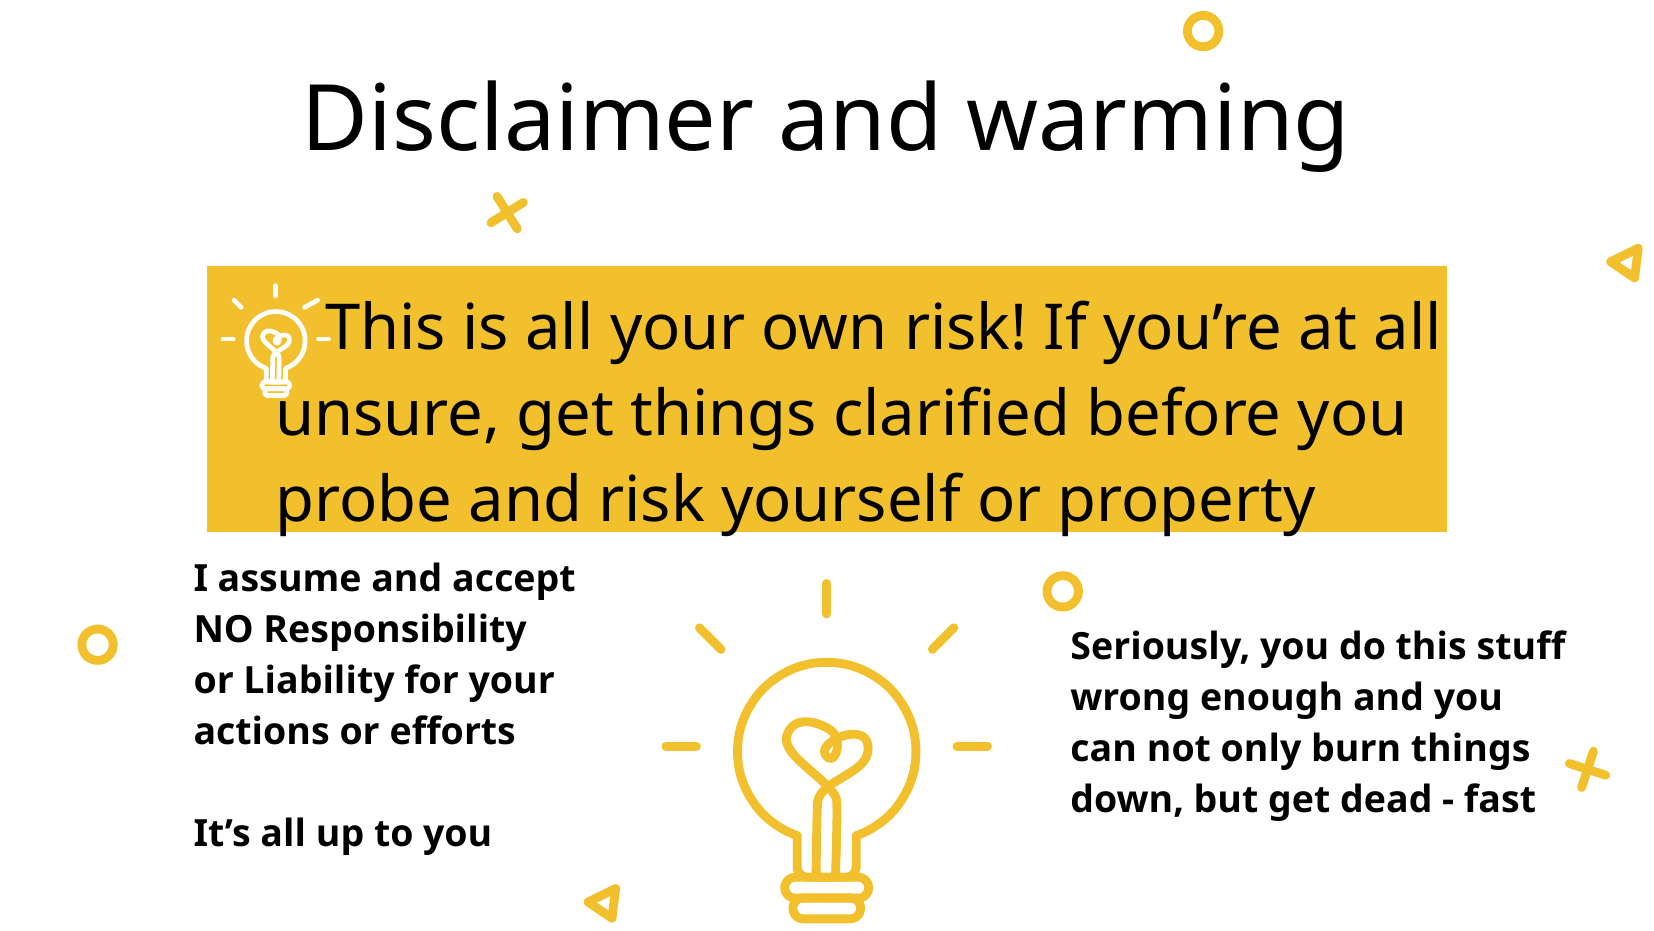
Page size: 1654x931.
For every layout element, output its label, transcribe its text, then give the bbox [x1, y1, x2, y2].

list This is all your own risk! If you’re at all unsure, get things clarified before you probe and risk yourself or property [208, 281, 1447, 545]
text_box Seriously, you do this stuff wrong enough and you can not only burn things down, but get dead - fast [1055, 611, 1581, 837]
text_box I assume and accept NO Responsibility or Liability for your actions or efforts It’s all up to you [178, 544, 592, 920]
title Disclaimer and warming [82, 37, 1571, 193]
